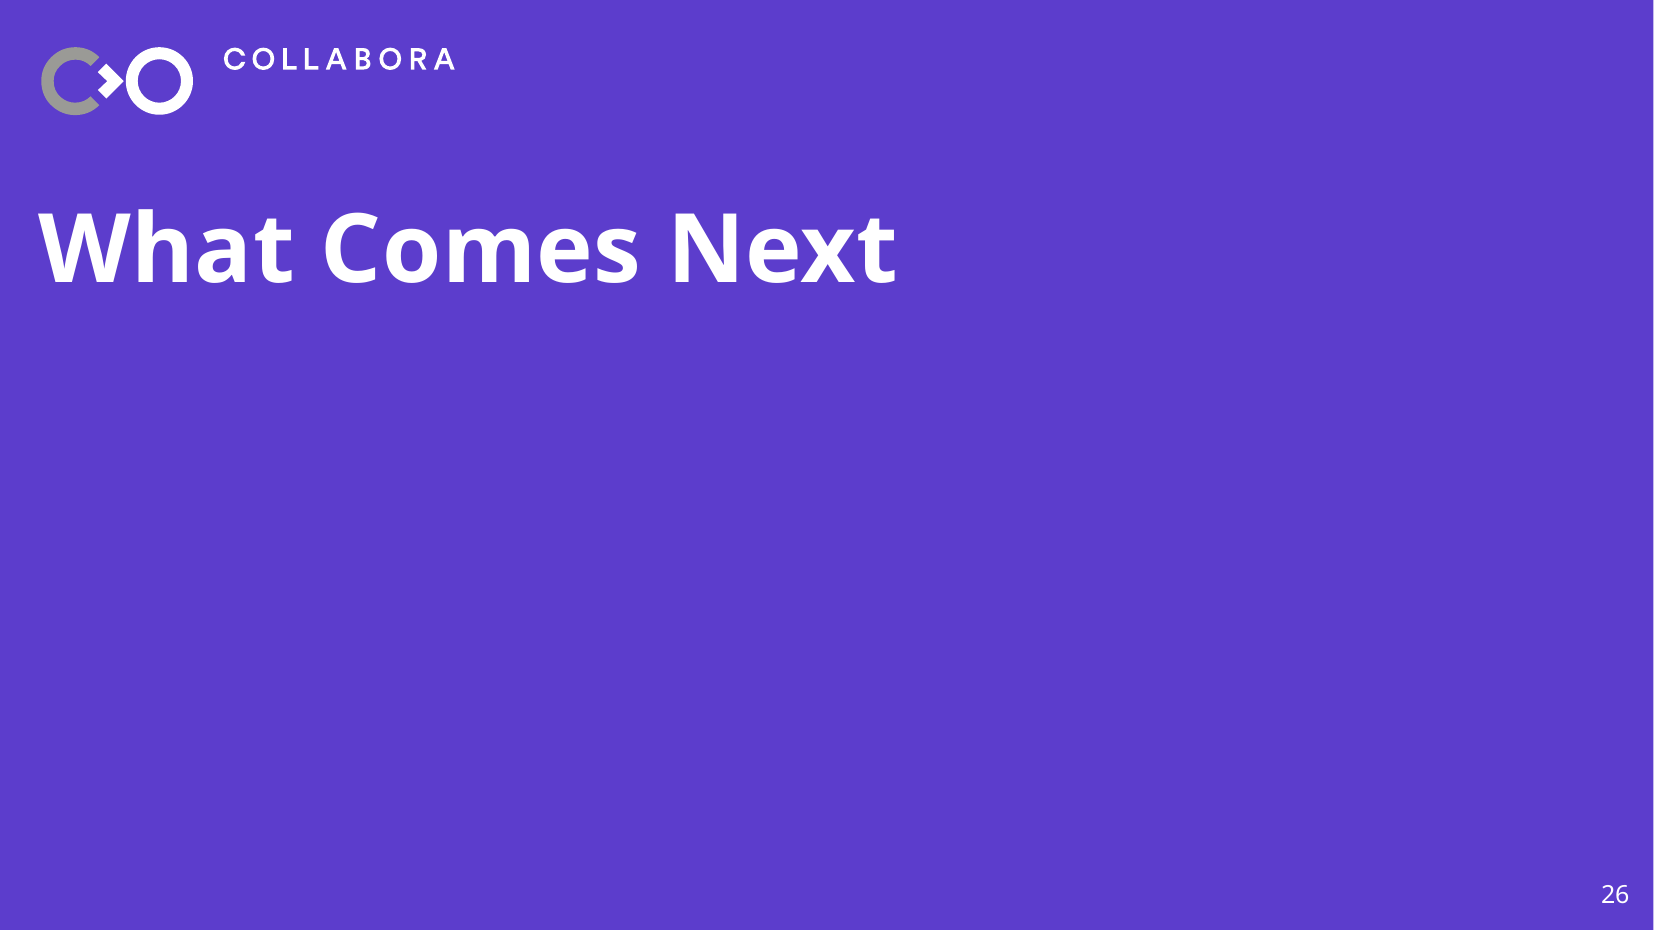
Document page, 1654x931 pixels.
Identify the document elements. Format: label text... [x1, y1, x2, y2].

title What Comes Next [38, 186, 1615, 243]
